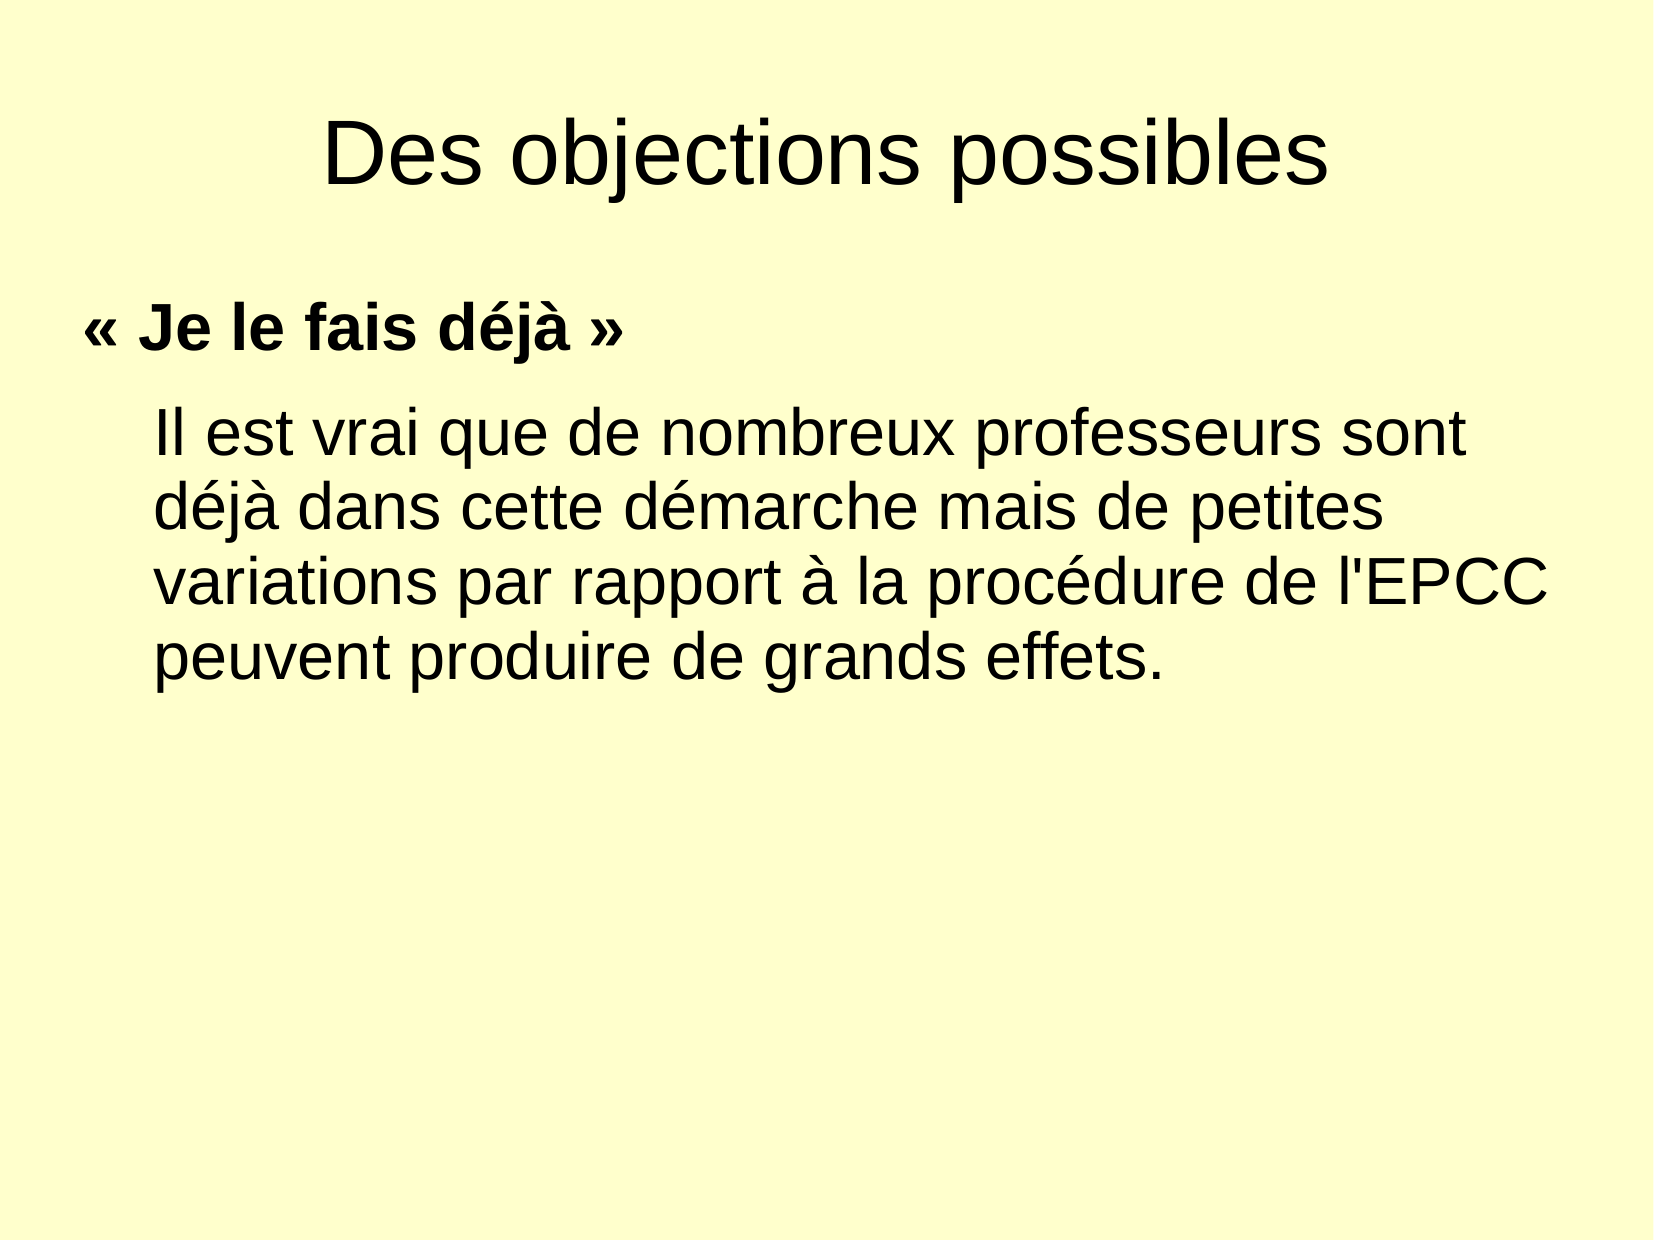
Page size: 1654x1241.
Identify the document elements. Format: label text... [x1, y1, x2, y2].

list « Je le fais déjà » Il est vrai que de nombreux professeurs sont déjà dans cette démarche mais de petites variations par rapport à la procédure de l'EPCC peuvent produire de grands effets. [82, 290, 1571, 1010]
title Des objections possibles [82, 49, 1571, 257]
